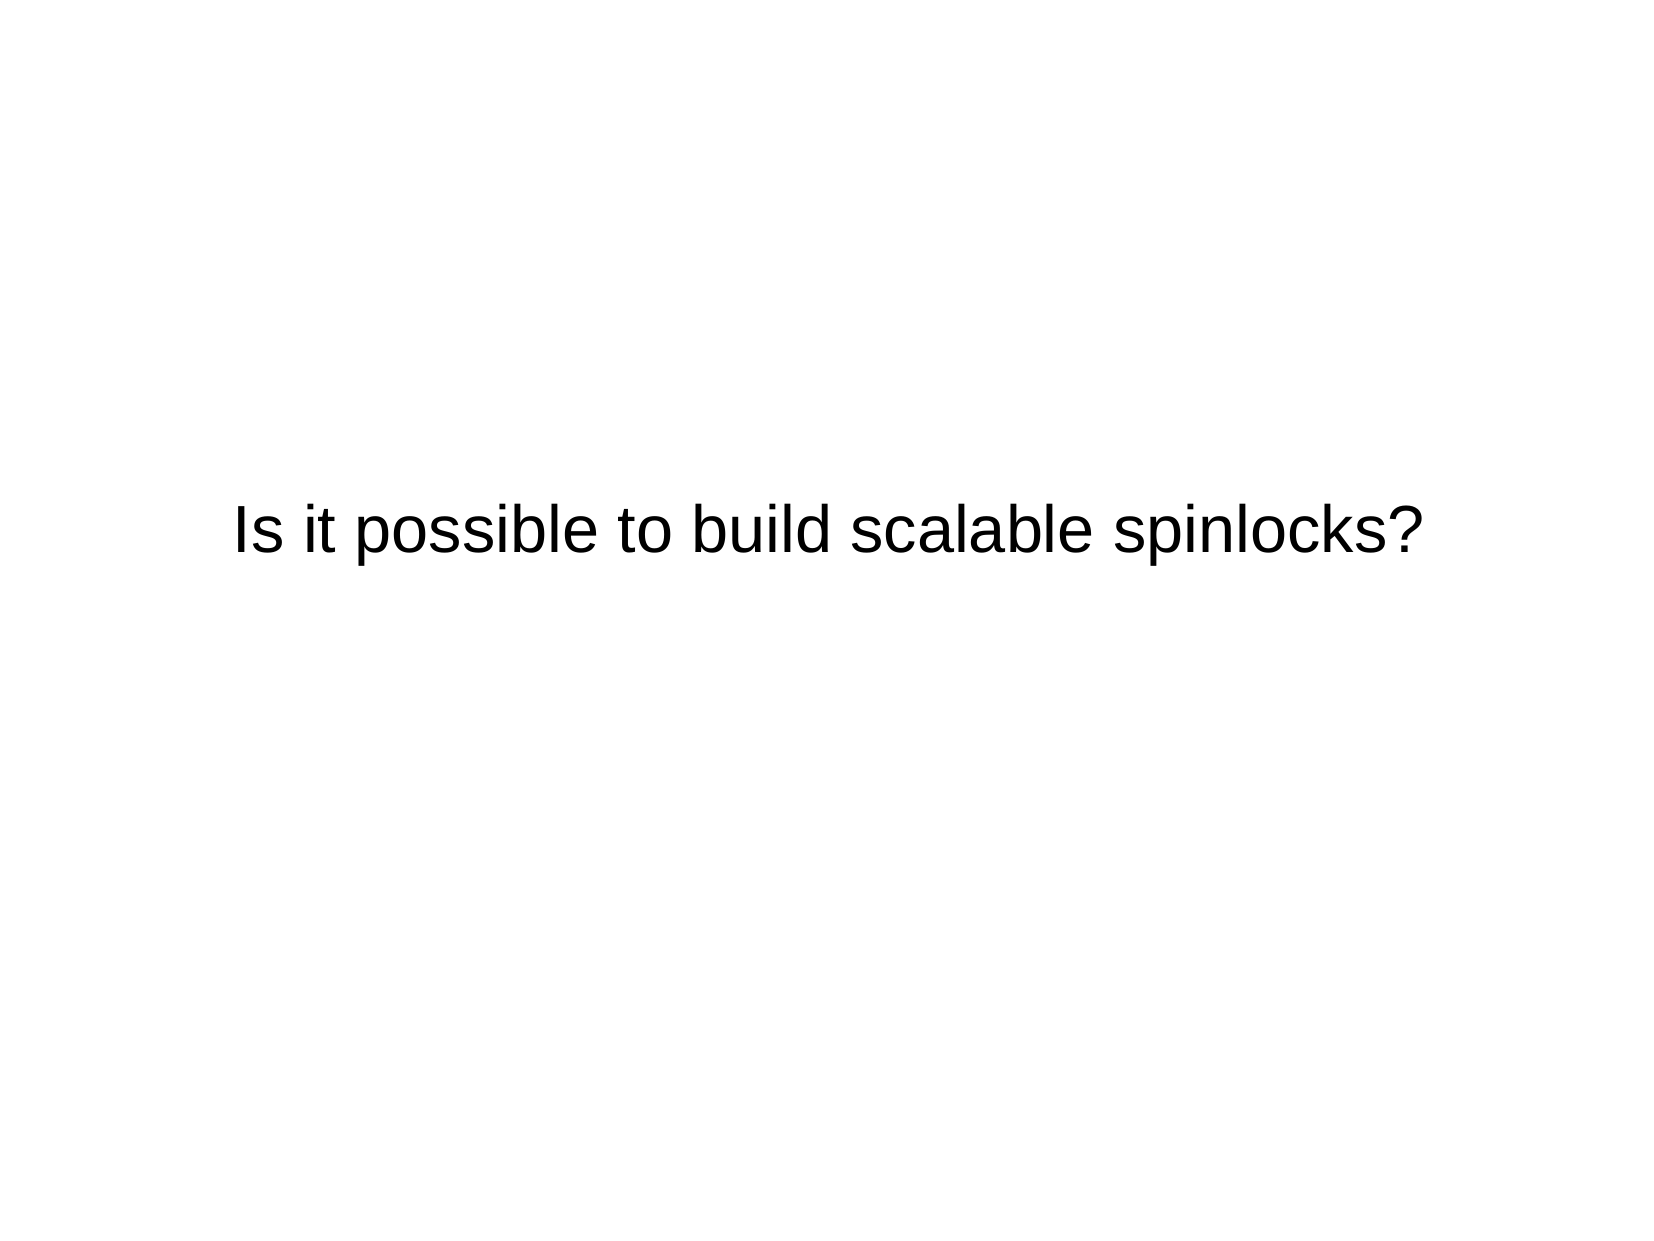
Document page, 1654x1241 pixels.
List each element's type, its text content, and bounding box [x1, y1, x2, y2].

subtitle Is it possible to build scalable spinlocks? [82, 49, 1571, 1010]
